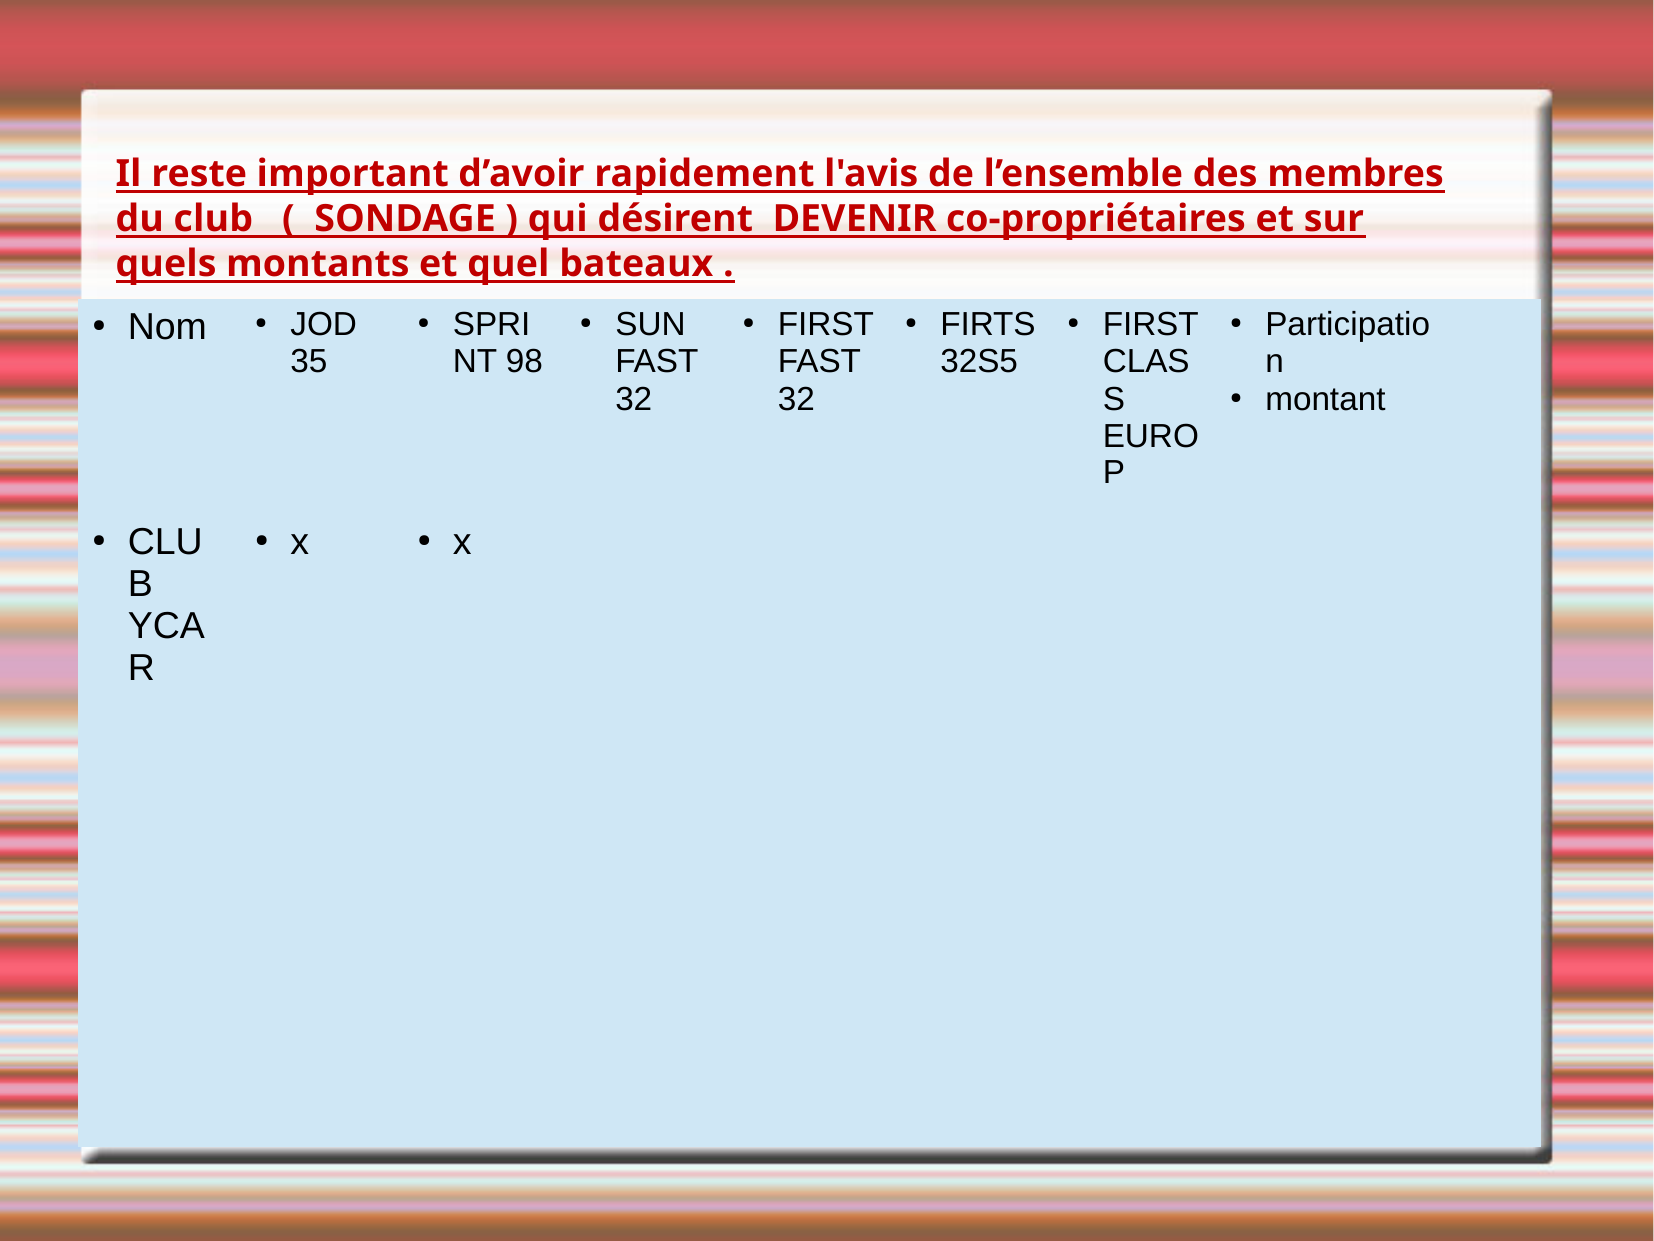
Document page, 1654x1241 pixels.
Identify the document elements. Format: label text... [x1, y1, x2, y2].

table_header FIRTS 32S5 [890, 299, 1053, 513]
table_cell [1215, 1000, 1456, 1074]
table_cell [1456, 708, 1541, 781]
table_cell [240, 781, 403, 854]
table_cell [240, 927, 403, 1000]
table_cell [403, 1074, 565, 1147]
table_cell [890, 708, 1053, 781]
table_cell [403, 854, 565, 927]
table_cell [565, 1074, 728, 1147]
text_box Il reste important d’avoir rapidement l'avis de l’ensemble des membres du club ( SONDAGE ) qui désirent DEVENIR co-propriétaires et sur quels montants et quel bateaux . [100, 141, 1485, 294]
table_cell [1053, 927, 1215, 1000]
table_cell [728, 708, 890, 781]
table_cell [728, 1074, 890, 1147]
table_cell [565, 927, 728, 1000]
table_cell [1215, 708, 1456, 781]
table_cell [1053, 513, 1215, 708]
table_cell [78, 927, 240, 1000]
table_header SUN FAST 32 [565, 299, 728, 513]
table_cell [565, 513, 728, 708]
table_cell [1053, 854, 1215, 927]
table_cell [728, 854, 890, 927]
table_cell [403, 781, 565, 854]
table_cell [1053, 781, 1215, 854]
table_cell [565, 781, 728, 854]
table_cell [1456, 854, 1541, 927]
table_cell [1215, 513, 1456, 708]
picture [0, 0, 1654, 1241]
table_cell [78, 854, 240, 927]
table_cell [1456, 1000, 1541, 1074]
table_cell [1456, 781, 1541, 854]
table_cell [1456, 513, 1541, 708]
table_cell [78, 781, 240, 854]
table_cell [728, 1000, 890, 1074]
table_cell [1053, 708, 1215, 781]
table_cell [1456, 1074, 1541, 1147]
table_cell [1456, 927, 1541, 1000]
table_cell [1215, 854, 1456, 927]
table_cell [240, 1074, 403, 1147]
table_cell [728, 781, 890, 854]
table_cell [1053, 1074, 1215, 1147]
table_header [1456, 299, 1541, 513]
table_header SPRINT 98 [403, 299, 565, 513]
table_cell [565, 854, 728, 927]
table_cell x [240, 513, 403, 708]
table_cell [1053, 1000, 1215, 1074]
table_cell [890, 1074, 1053, 1147]
table_cell [728, 513, 890, 708]
table_cell [890, 513, 1053, 708]
table_cell [890, 781, 1053, 854]
table_cell [78, 1000, 240, 1074]
table_cell [1215, 927, 1456, 1000]
table_cell [1215, 781, 1456, 854]
table_cell [565, 1000, 728, 1074]
table_cell [890, 854, 1053, 927]
table_header Participation montant [1215, 299, 1456, 513]
table_cell CLUB YCAR [78, 513, 240, 708]
table_cell [403, 708, 565, 781]
table_header FIRST FAST 32 [728, 299, 890, 513]
table_cell [240, 708, 403, 781]
table_cell [890, 1000, 1053, 1074]
table_cell [728, 927, 890, 1000]
table_header JOD 35 [240, 299, 403, 513]
table_header Nom [78, 299, 240, 513]
table_cell [403, 1000, 565, 1074]
table_cell [78, 1074, 240, 1147]
table_cell x [403, 513, 565, 708]
table_cell [1215, 1074, 1456, 1147]
table_cell [565, 708, 728, 781]
table_cell [403, 927, 565, 1000]
table_cell [240, 854, 403, 927]
table_cell [240, 1000, 403, 1074]
table_cell [78, 708, 240, 781]
table_header FIRST CLASS EUROP [1053, 299, 1215, 513]
table_cell [890, 927, 1053, 1000]
